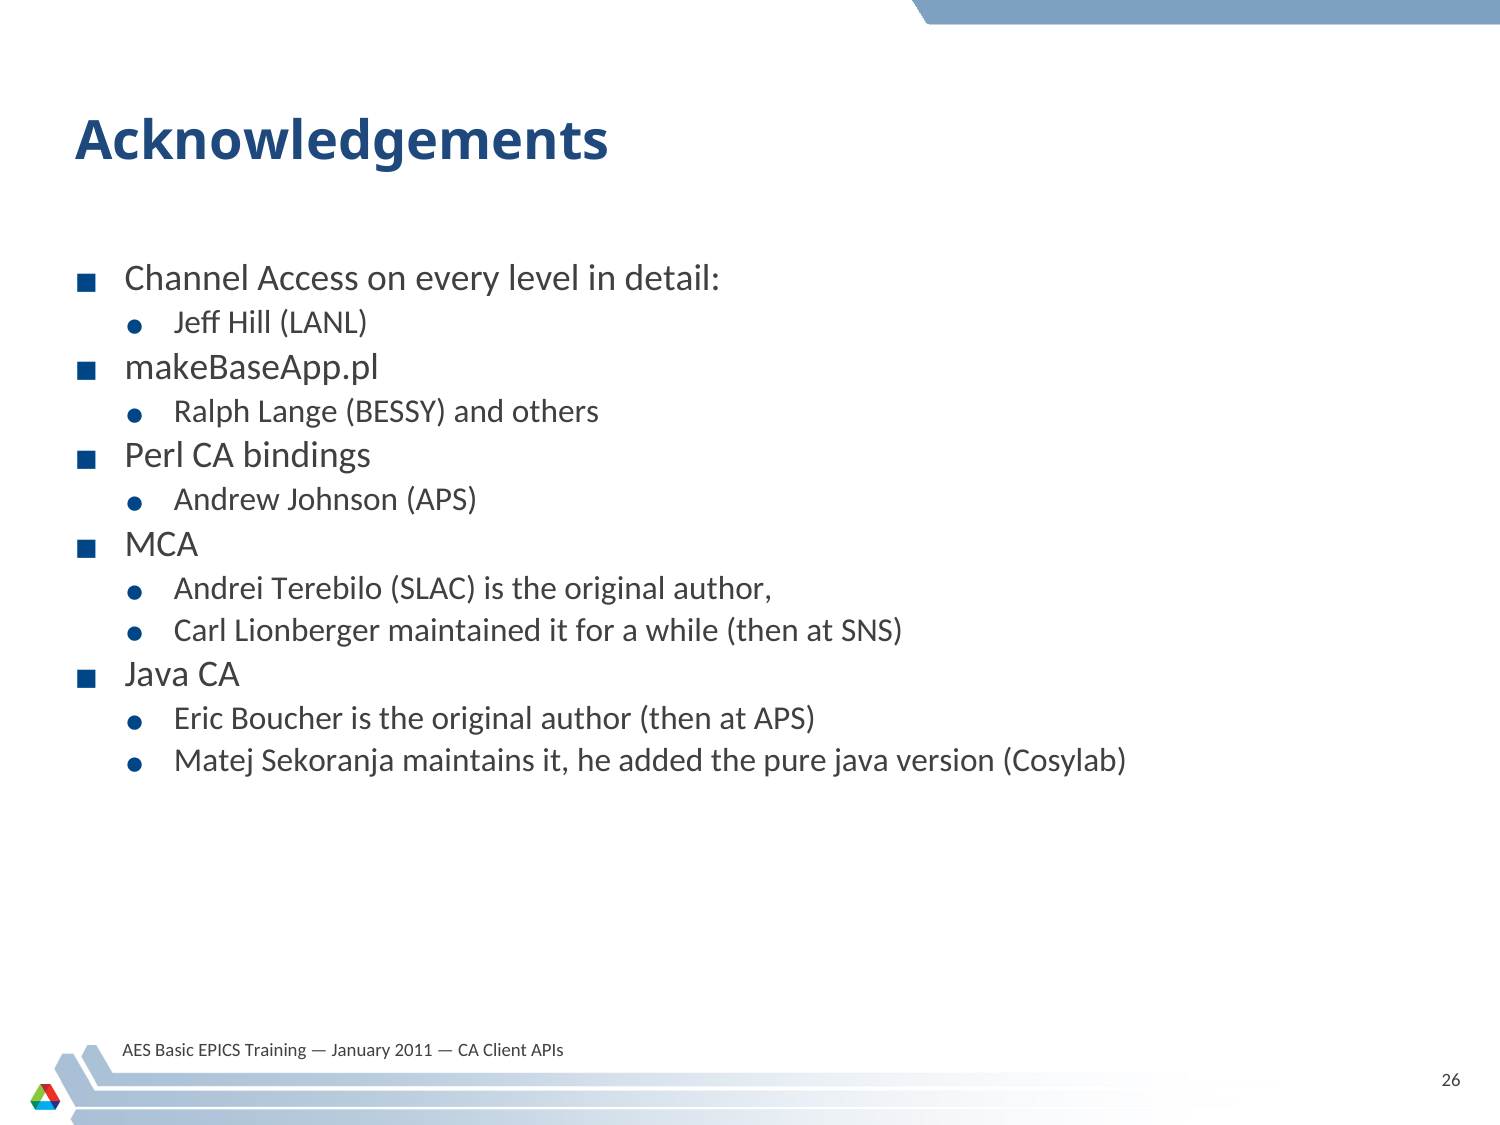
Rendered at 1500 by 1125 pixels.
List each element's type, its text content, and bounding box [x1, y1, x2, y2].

picture [0, 1037, 1500, 1125]
picture [0, 0, 1500, 26]
list Channel Access on every level in detail: Jeff Hill (LANL) makeBaseApp.pl Ralph Lange (BESSY) and others Perl CA bindings Andrew Johnson (APS) MCA Andrei Terebilo (SLAC) is the original author, Carl Lionberger maintained it for a while (then at SNS) Java CA Eric Boucher is the original author (then at APS) Matej Sekoranja maintains it, he added the pure java version (Cosylab) [75, 262, 1426, 846]
title Acknowledgements [75, 107, 1426, 171]
